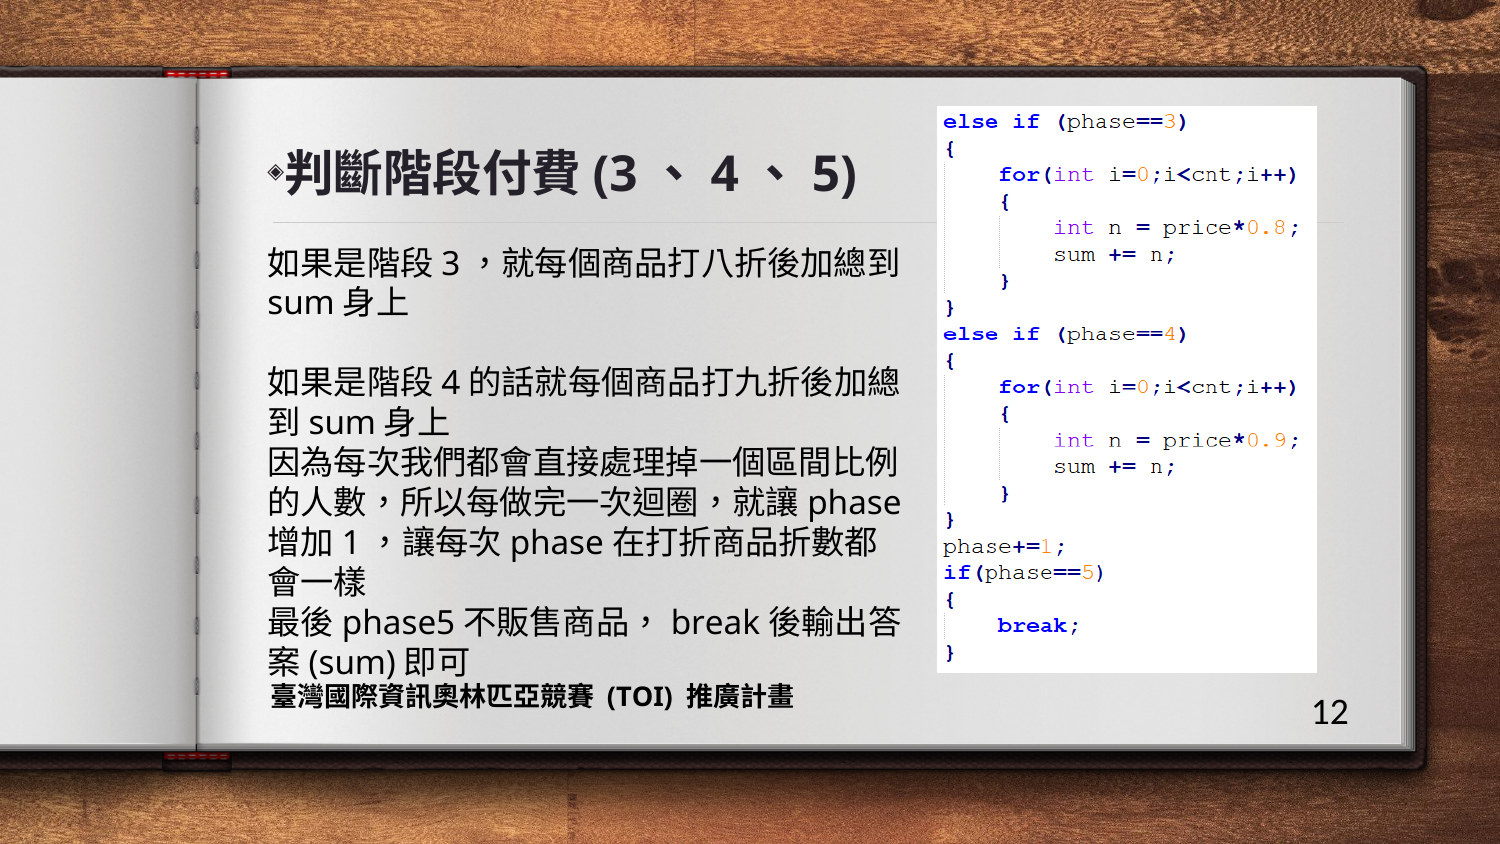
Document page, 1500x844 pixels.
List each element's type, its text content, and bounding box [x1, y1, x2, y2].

picture [937, 106, 1317, 673]
text_box 11 [1295, 672, 1386, 737]
list 判斷階段付費(3、4、5) [252, 126, 937, 216]
text_box 如果是階段3，就每個商品打八折後加總到sum身上 如果是階段4的話就每個商品打九折後加總到sum身上 因為每次我們都會直接處理掉一個區間比例的人數，所以每做完一次迴圈，就讓phase增加1，讓每次phase在打折商品折數都會一樣 最後phase5不販售商品，break後輸出答案(sum)即可 [252, 194, 921, 695]
